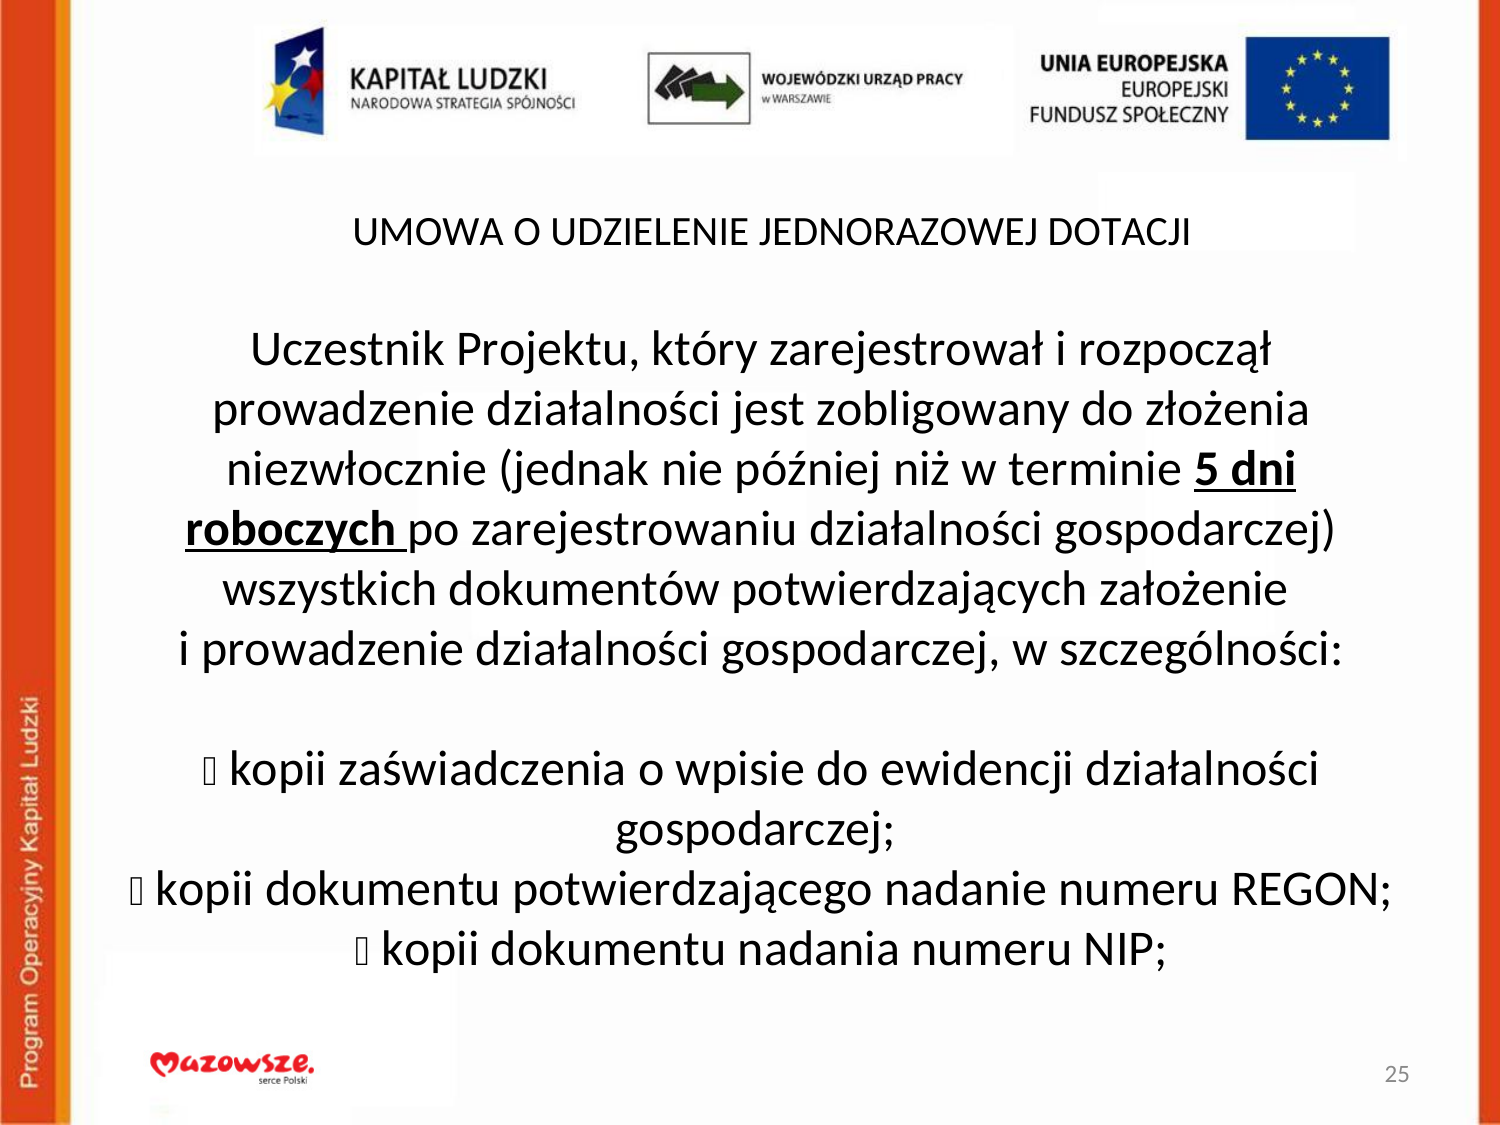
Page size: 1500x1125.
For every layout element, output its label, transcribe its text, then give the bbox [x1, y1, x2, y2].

text_box <numer> [1074, 1042, 1426, 1103]
text_box UMOWA O UDZIELENIE JEDNORAZOWEJ DOTACJI [194, 196, 1351, 256]
title Uczestnik Projektu, który zarejestrował i rozpoczął prowadzenie działalności jest zobligowany do złożenia niezwłocznie (jednak nie później niż w terminie 5 dni roboczych po zarejestrowaniu działalności gospodarczej) wszystkich dokumentów potwierdzających założenie i prowadzenie działalności gospodarczej, w szczególności:  kopii zaświadczenia o wpisie do ewidencji działalności gospodarczej;  kopii dokumentu potwierdzającego nadanie numeru REGON;  kopii dokumentu nadania numeru NIP; [112, 277, 1411, 1013]
picture [0, 0, 1500, 1125]
